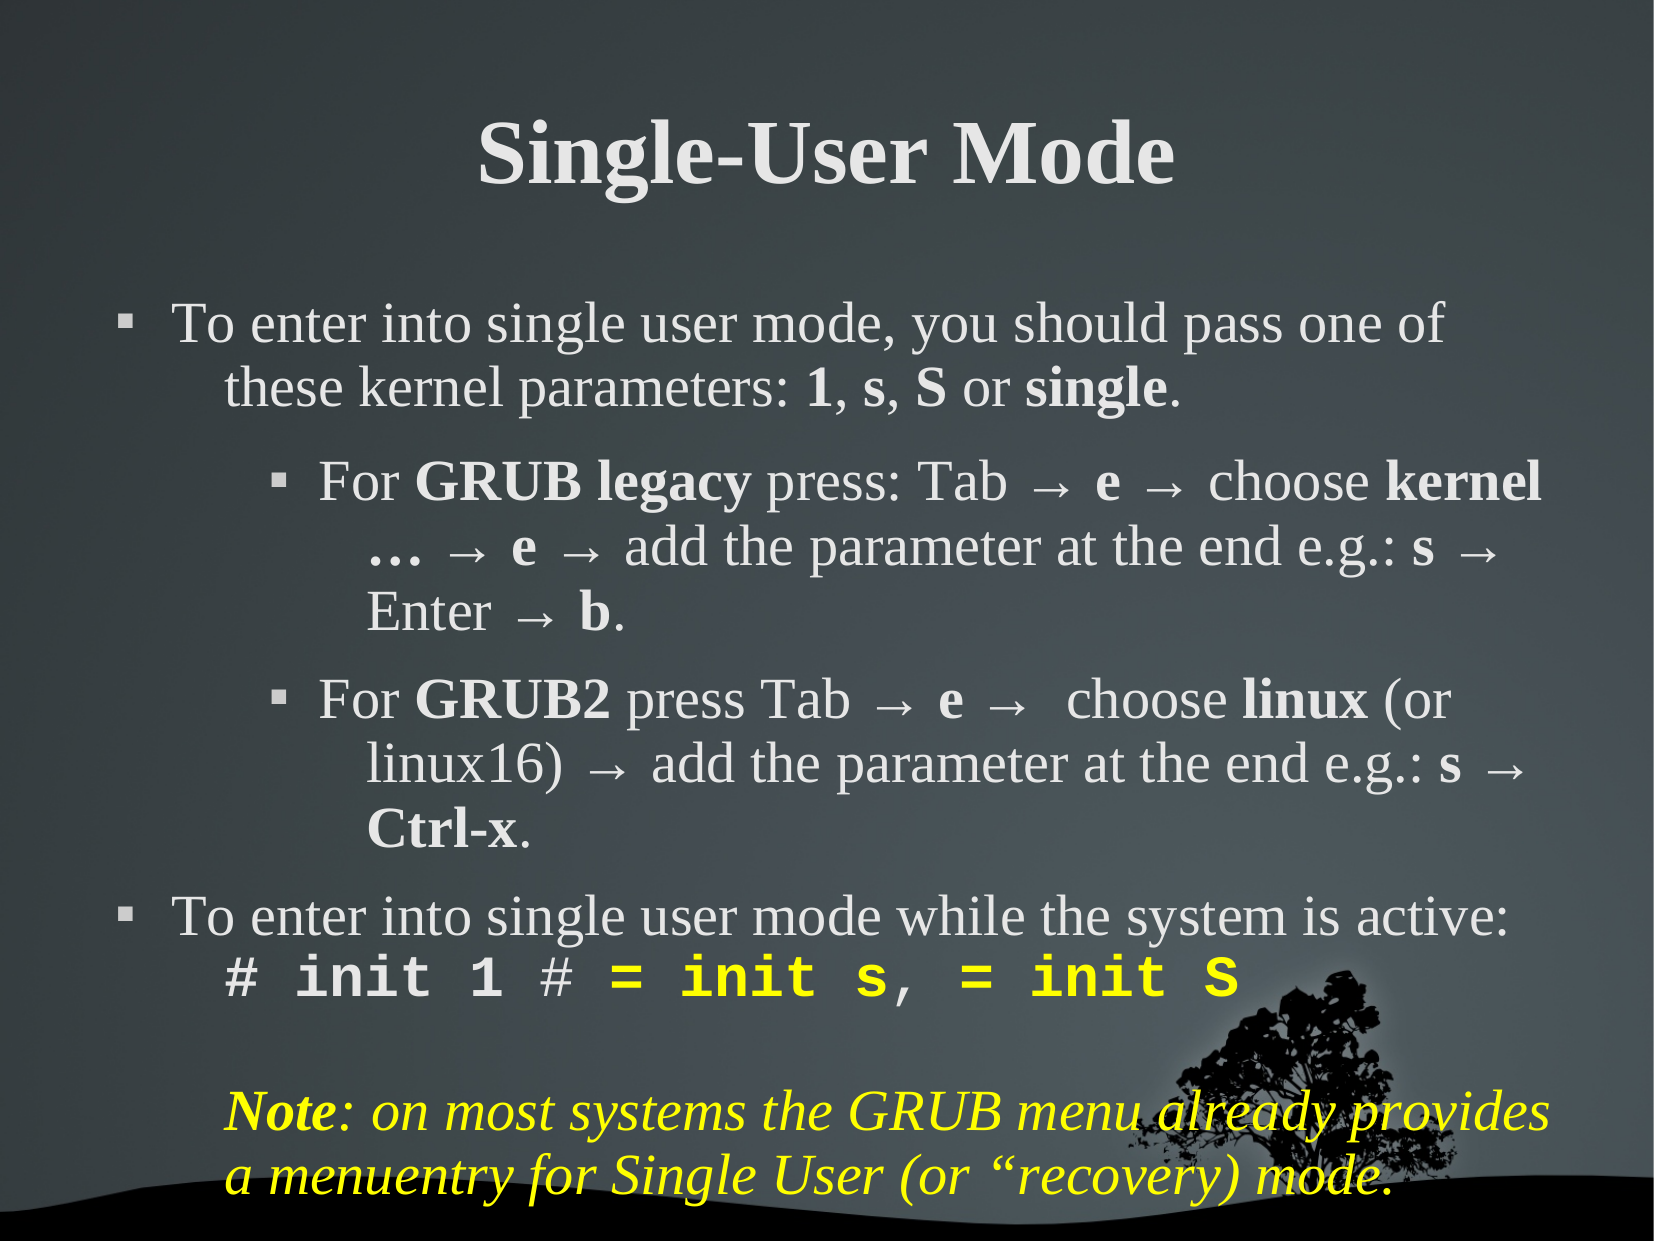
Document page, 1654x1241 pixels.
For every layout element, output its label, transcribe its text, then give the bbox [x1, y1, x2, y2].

list To enter into single user mode, you should pass one of these kernel parameters: 1, s, S or single. For GRUB legacy press: Tab → e → choose kernel … → e → add the parameter at the end e.g.: s → Enter → b. For GRUB2 press Tab → e → choose linux (or linux16) → add the parameter at the end e.g.: s → Ctrl-x. To enter into single user mode while the system is active: # init 1 # = init s, = init S Note: on most systems the GRUB menu already provides a menuentry for Single User (or “recovery) mode. [82, 290, 1571, 1227]
title Single-User Mode [82, 33, 1571, 273]
picture [0, 0, 1654, 1241]
